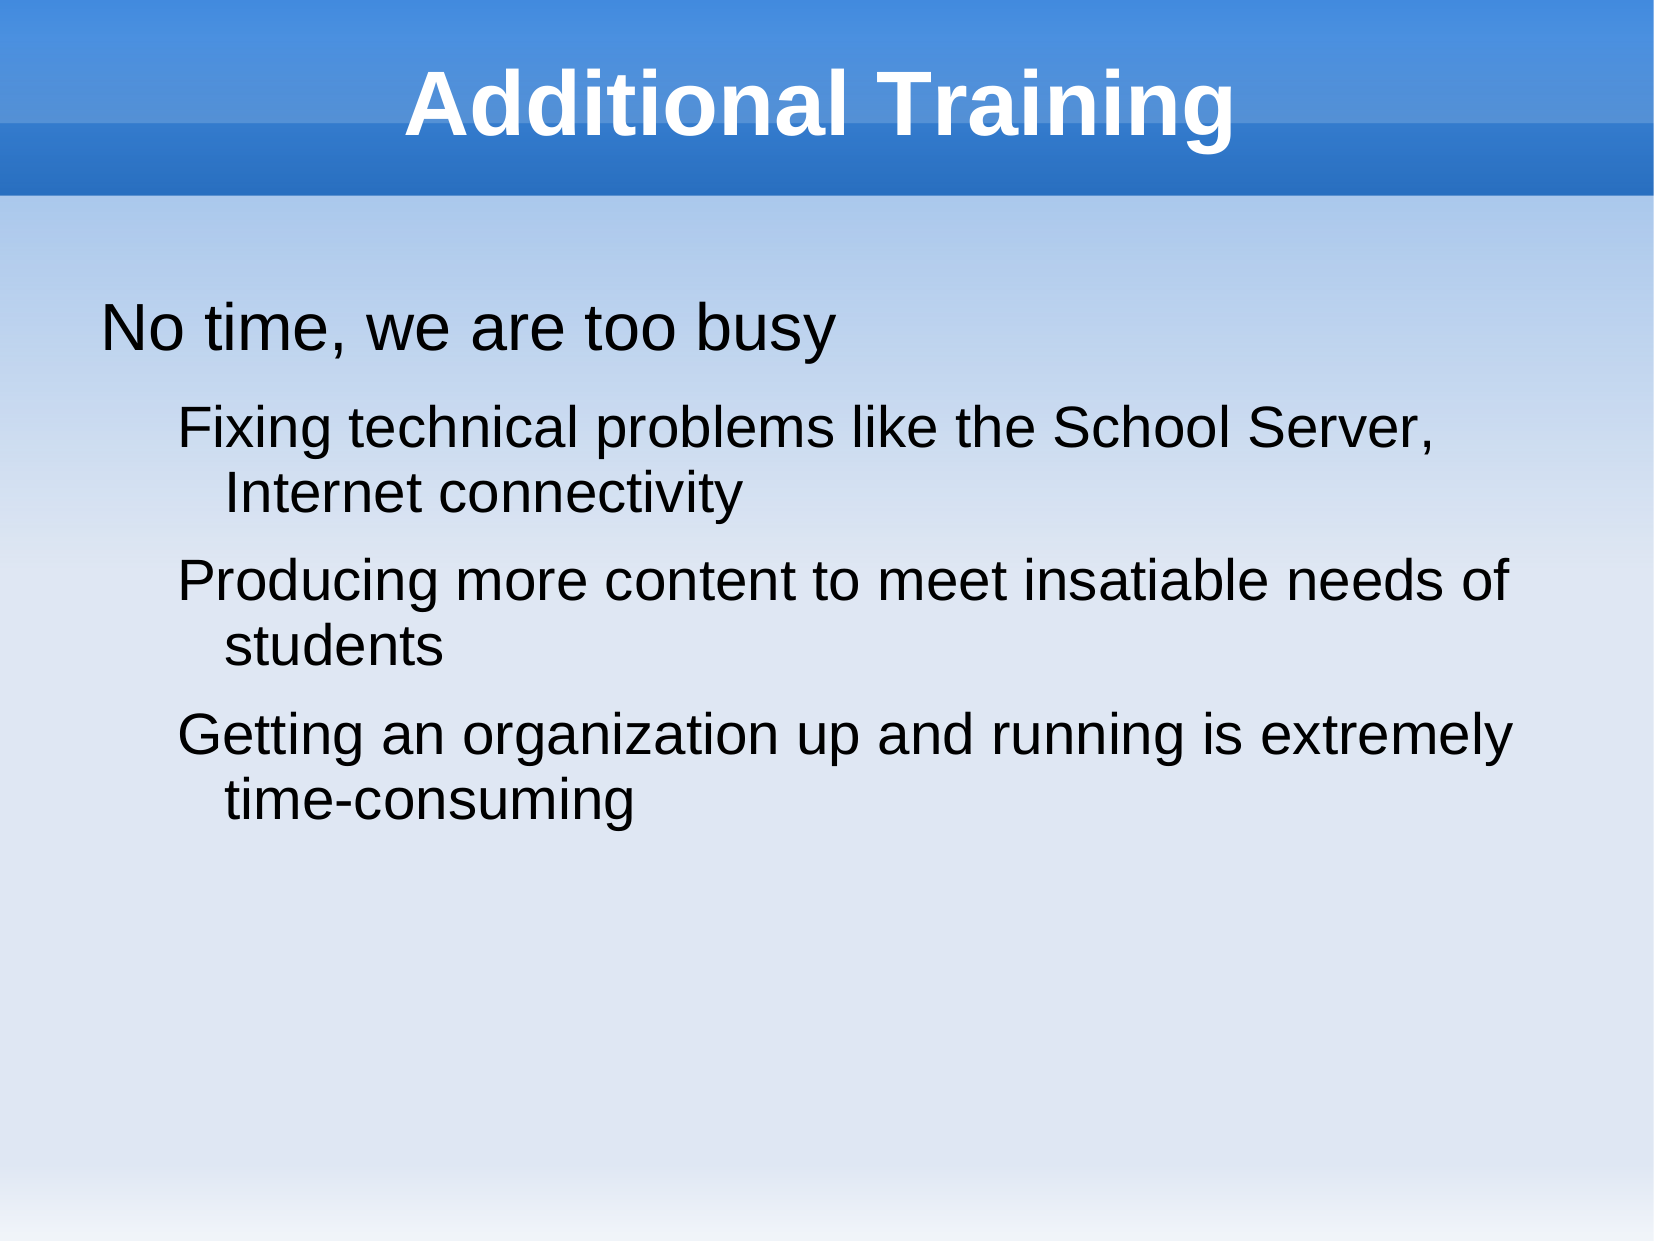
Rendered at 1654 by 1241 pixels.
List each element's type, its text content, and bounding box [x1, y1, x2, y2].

title Additional Training [76, 7, 1565, 200]
list No time, we are too busy Fixing technical problems like the School Server, Internet connectivity Producing more content to meet insatiable needs of students Getting an organization up and running is extremely time-consuming [82, 290, 1571, 1094]
picture [0, 0, 1654, 1241]
